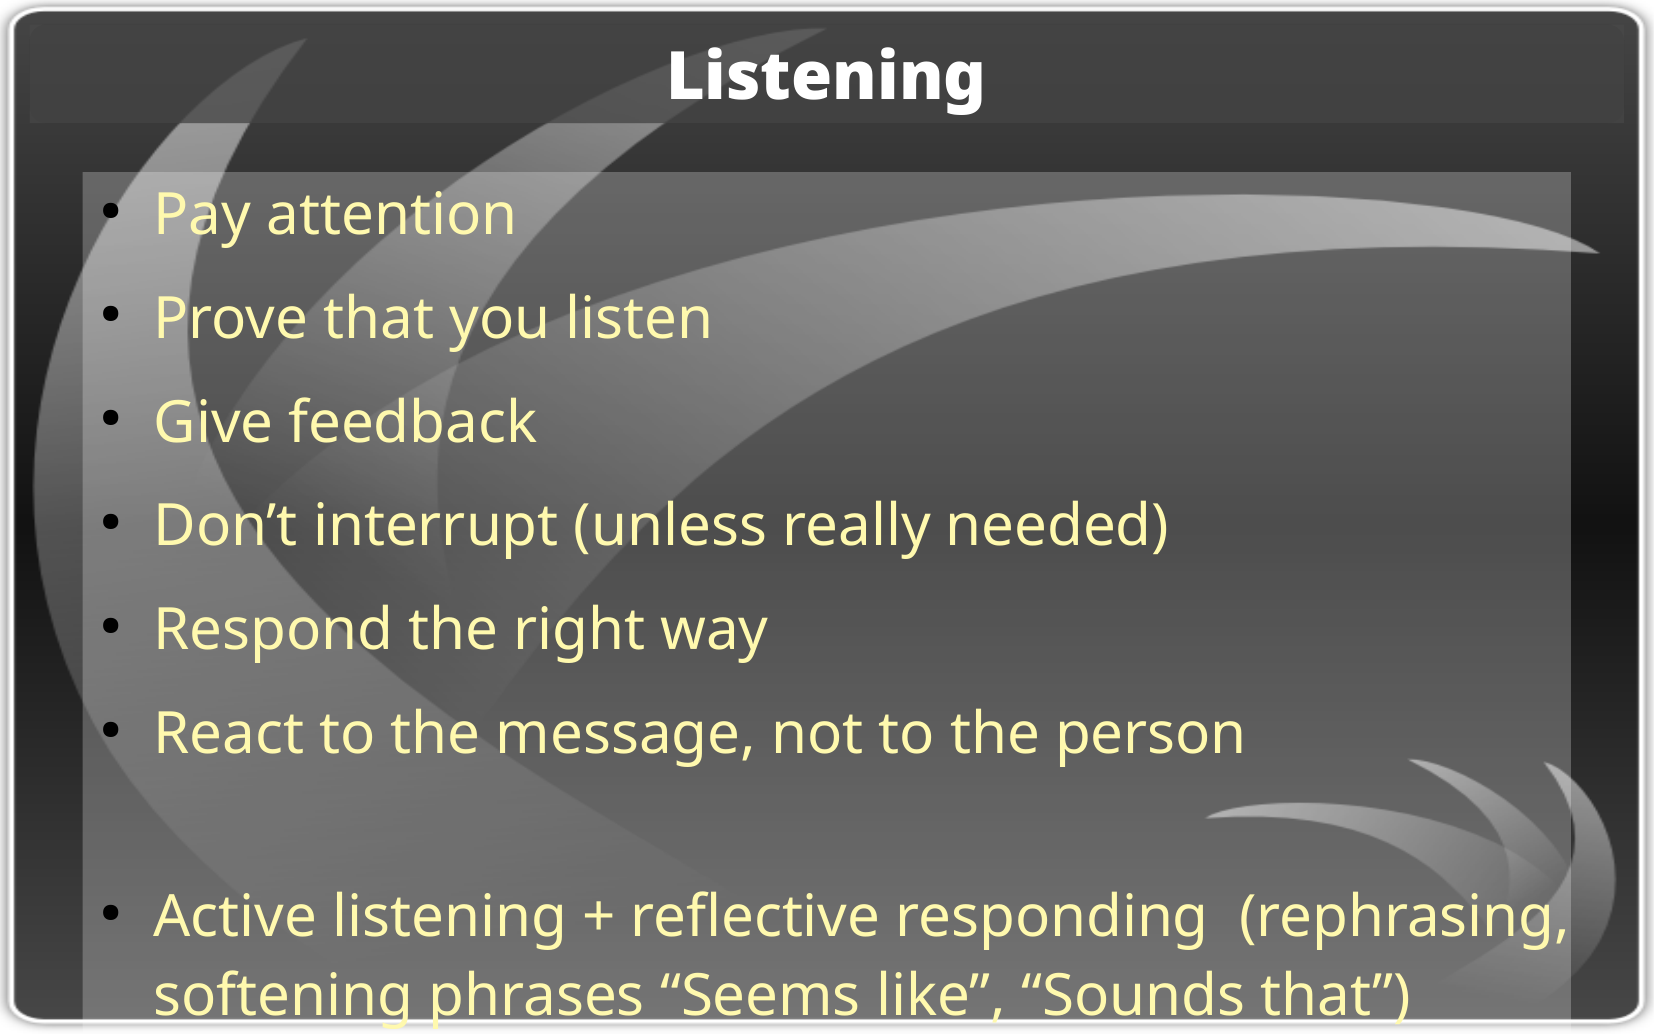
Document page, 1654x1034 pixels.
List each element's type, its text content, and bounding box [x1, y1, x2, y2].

title Listening [29, 24, 1625, 124]
picture [0, 0, 1654, 1034]
list Pay attention Prove that you listen Give feedback Don’t interrupt (unless really needed) Respond the right way React to the message, not to the person Active listening + reflective responding (rephrasing, softening phrases “Seems like”, “Sounds that”) [82, 172, 1571, 1011]
